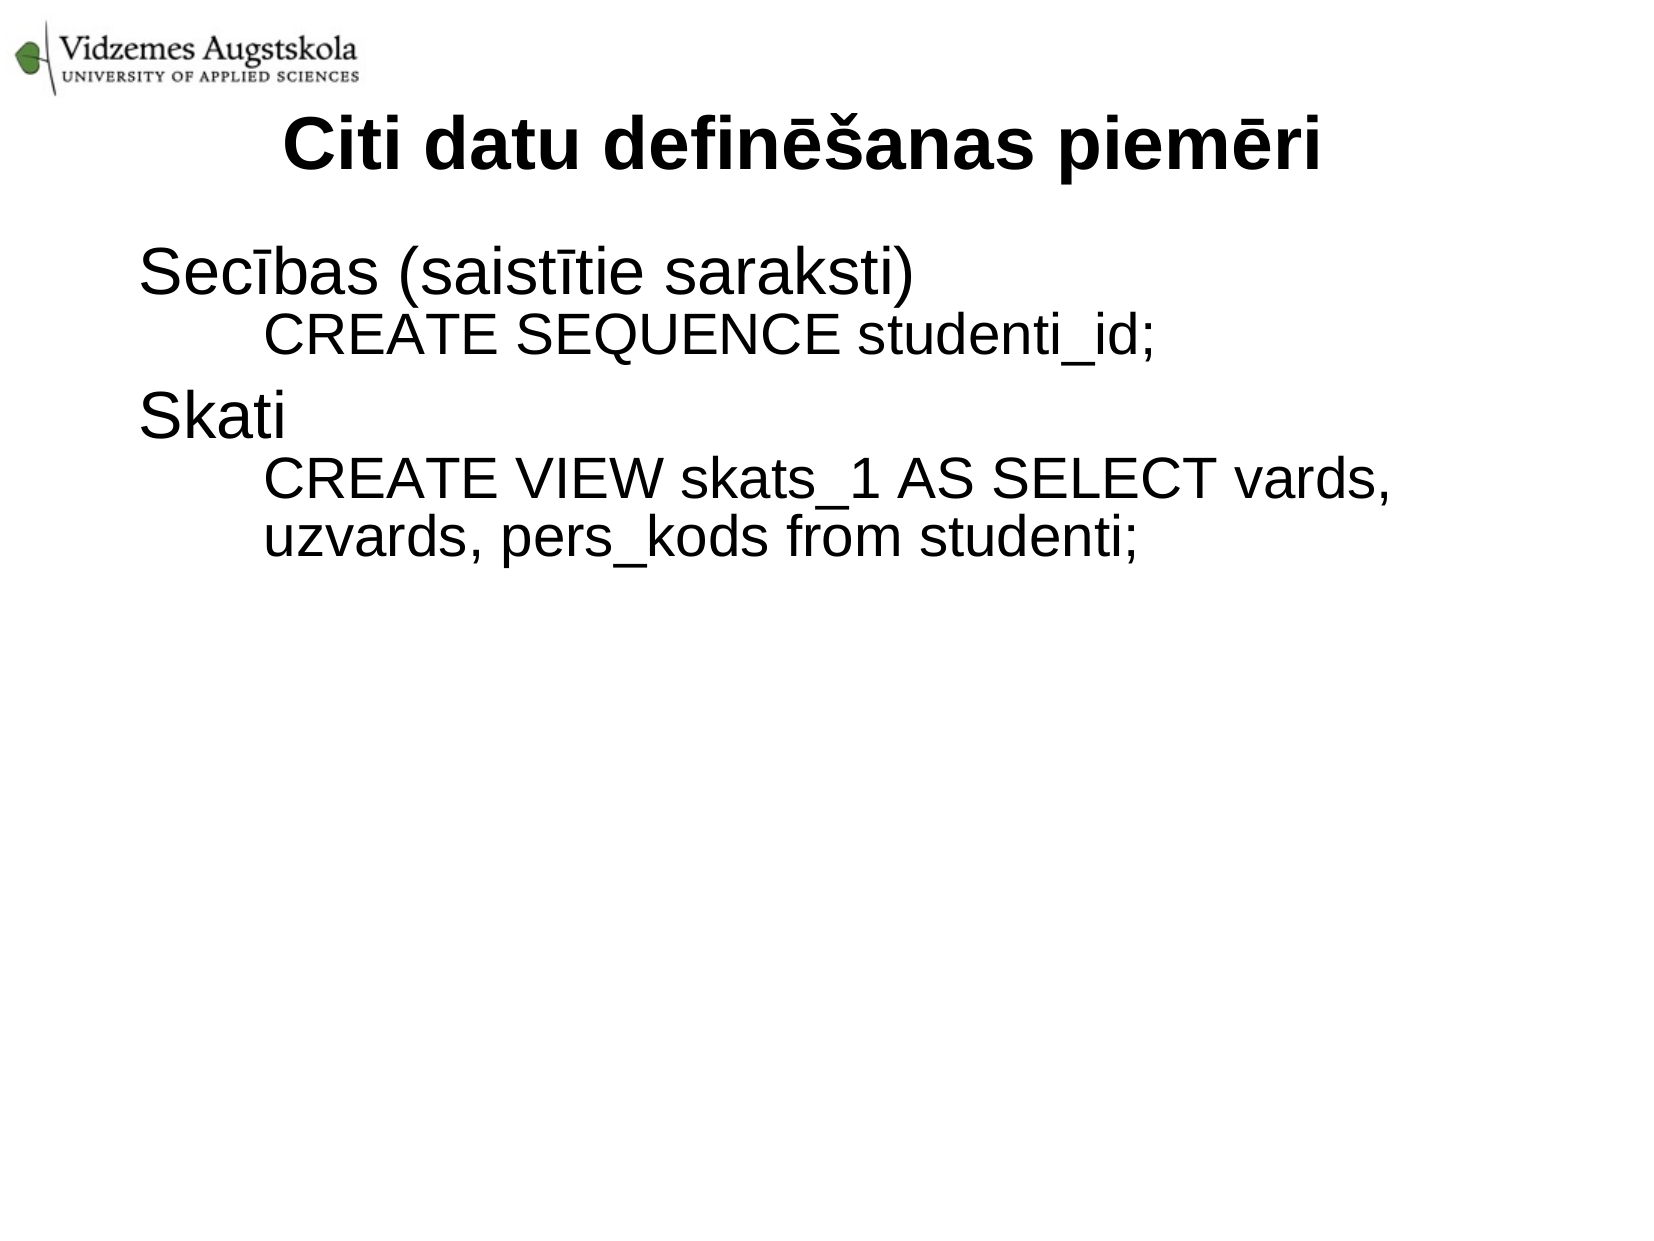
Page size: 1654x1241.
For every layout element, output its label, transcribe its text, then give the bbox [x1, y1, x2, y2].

list Secības (saistītie saraksti) CREATE SEQUENCE studenti_id; Skati CREATE VIEW skats_1 AS SELECT vards, uzvards, pers_kods from studenti; [82, 236, 1569, 1107]
picture [5, 2, 368, 113]
title Citi datu definēšanas piemēri [94, 103, 1512, 188]
